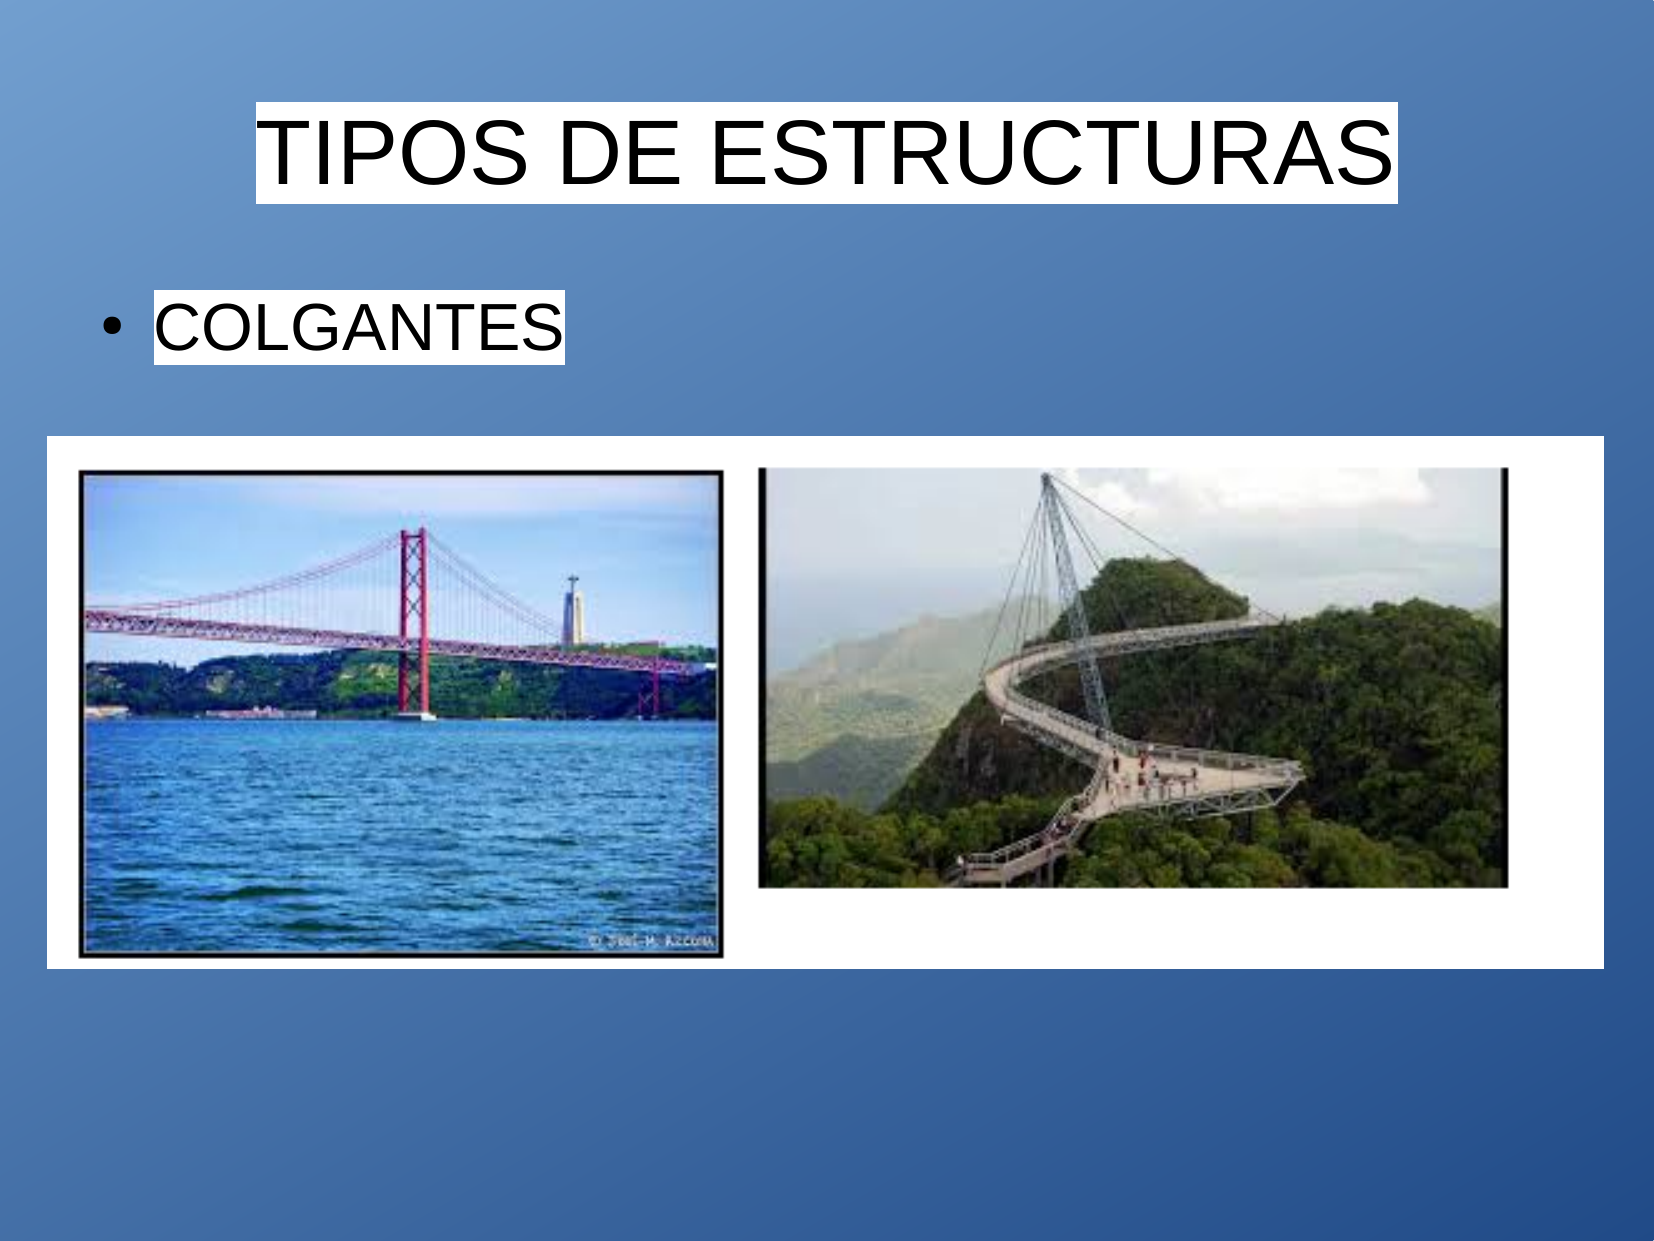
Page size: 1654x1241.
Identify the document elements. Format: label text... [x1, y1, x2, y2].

title TIPOS DE ESTRUCTURAS [82, 49, 1571, 257]
picture [47, 436, 1604, 969]
list COLGANTES [82, 290, 1571, 436]
